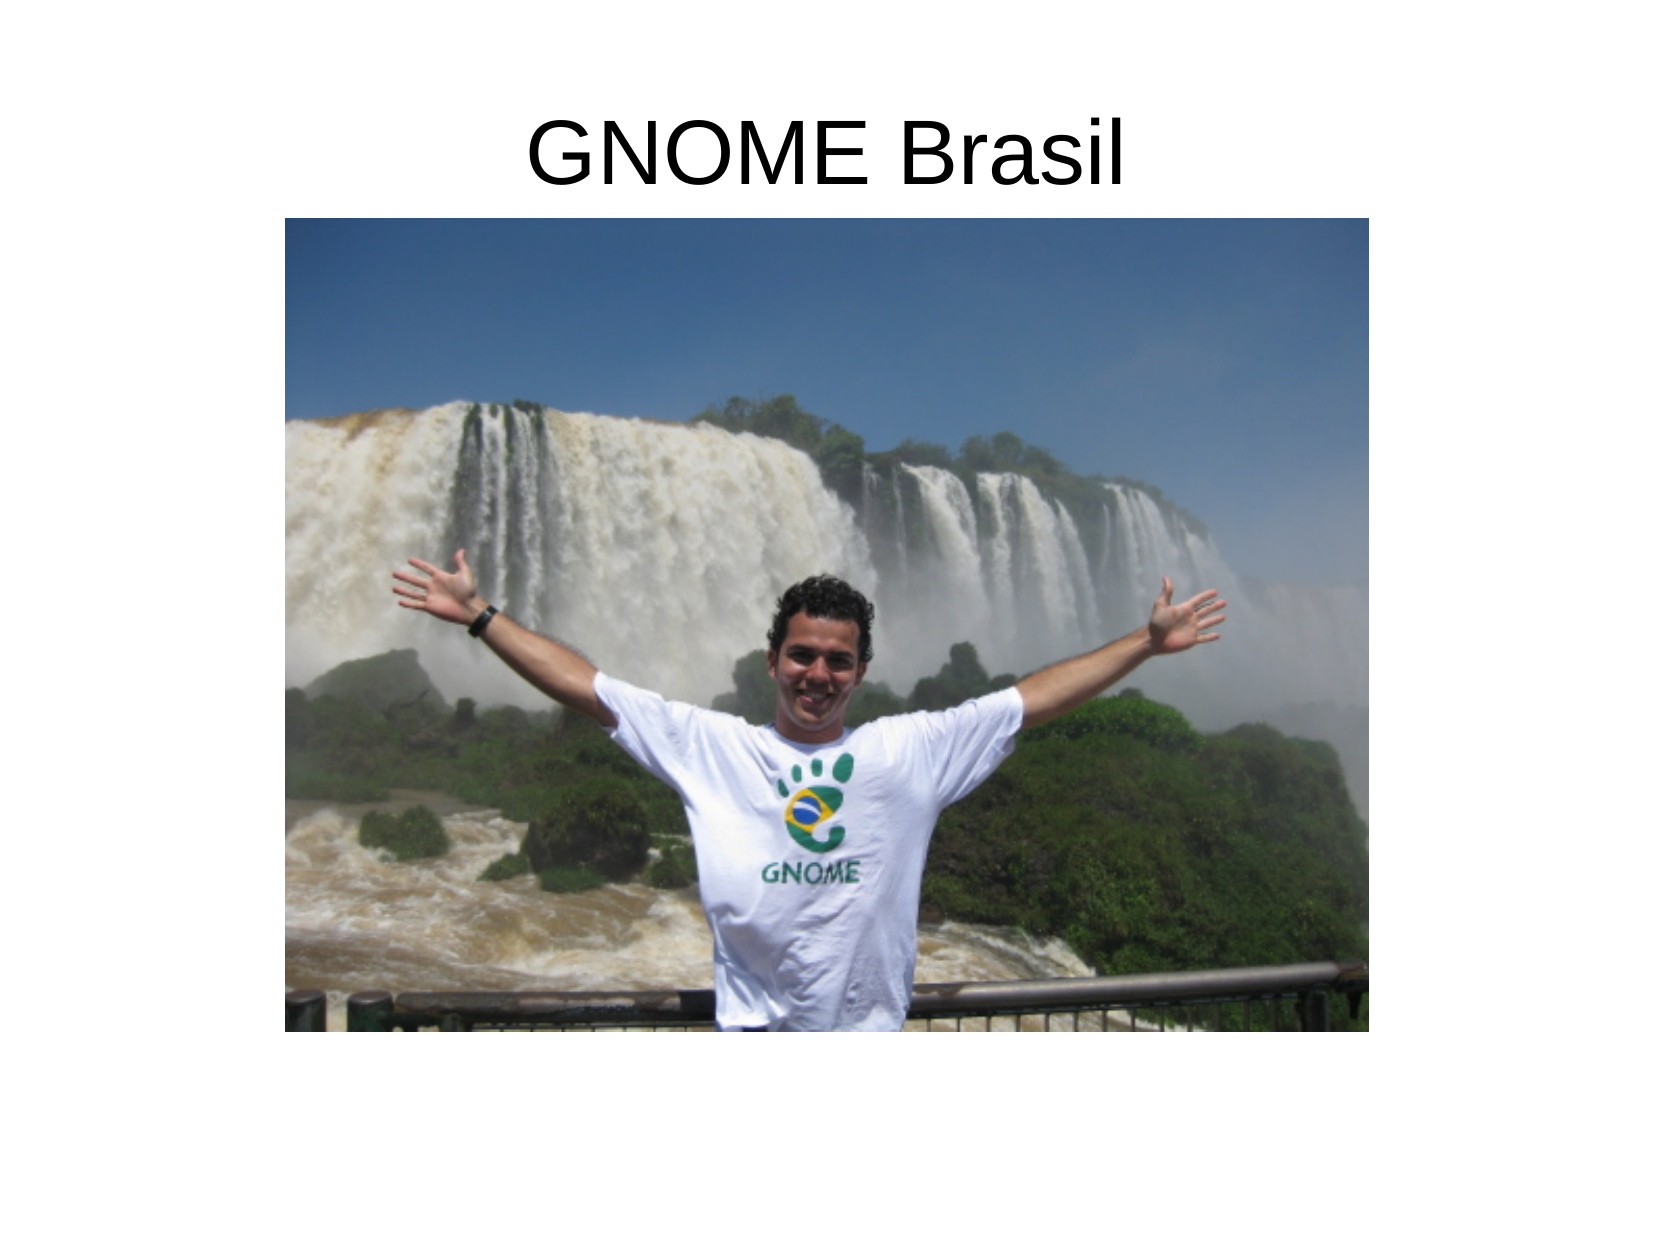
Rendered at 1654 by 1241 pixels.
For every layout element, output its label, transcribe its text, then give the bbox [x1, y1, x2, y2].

picture [285, 218, 1369, 1032]
title GNOME Brasil [82, 56, 1571, 250]
